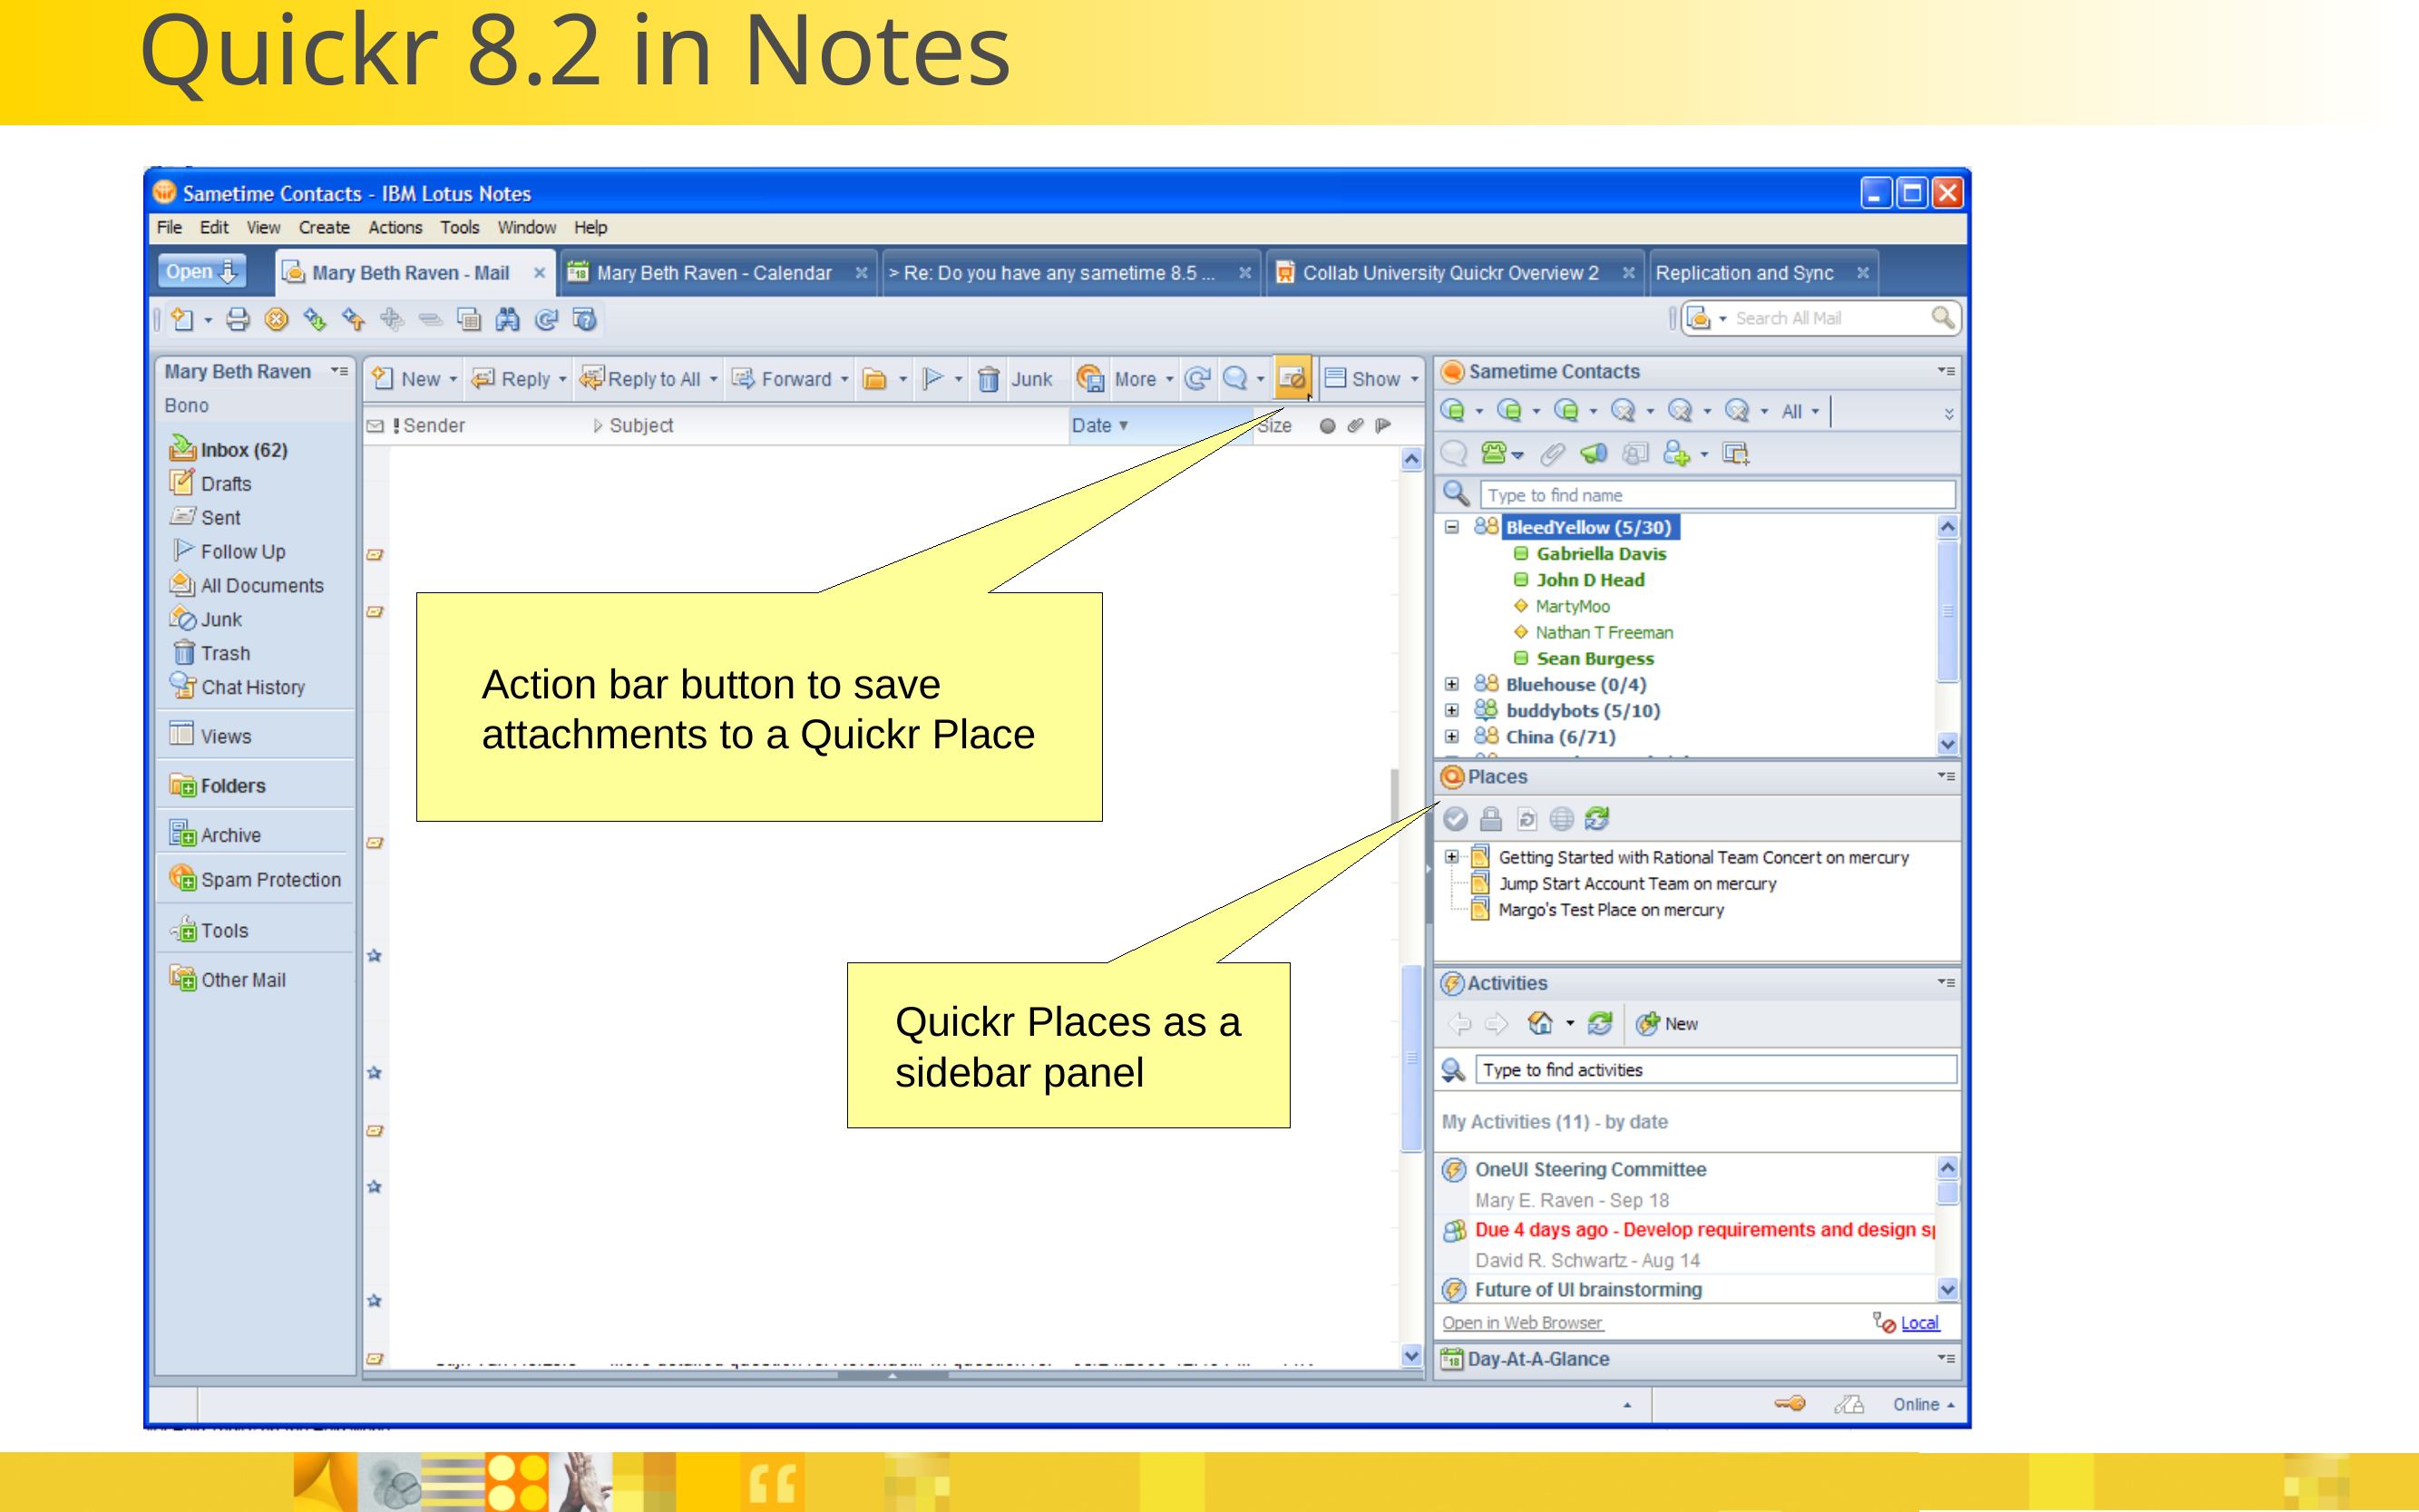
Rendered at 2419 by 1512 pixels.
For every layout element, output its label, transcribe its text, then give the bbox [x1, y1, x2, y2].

picture [143, 166, 2117, 1443]
title Quickr 8.2 in Notes [137, 2, 2315, 127]
picture [0, 1452, 2419, 1512]
text_box Quickr Places as a sidebar panel [847, 801, 1440, 1128]
text_box [0, 0, 2419, 125]
text_box Action bar button to save attachments to a Quickr Place [416, 407, 1284, 822]
